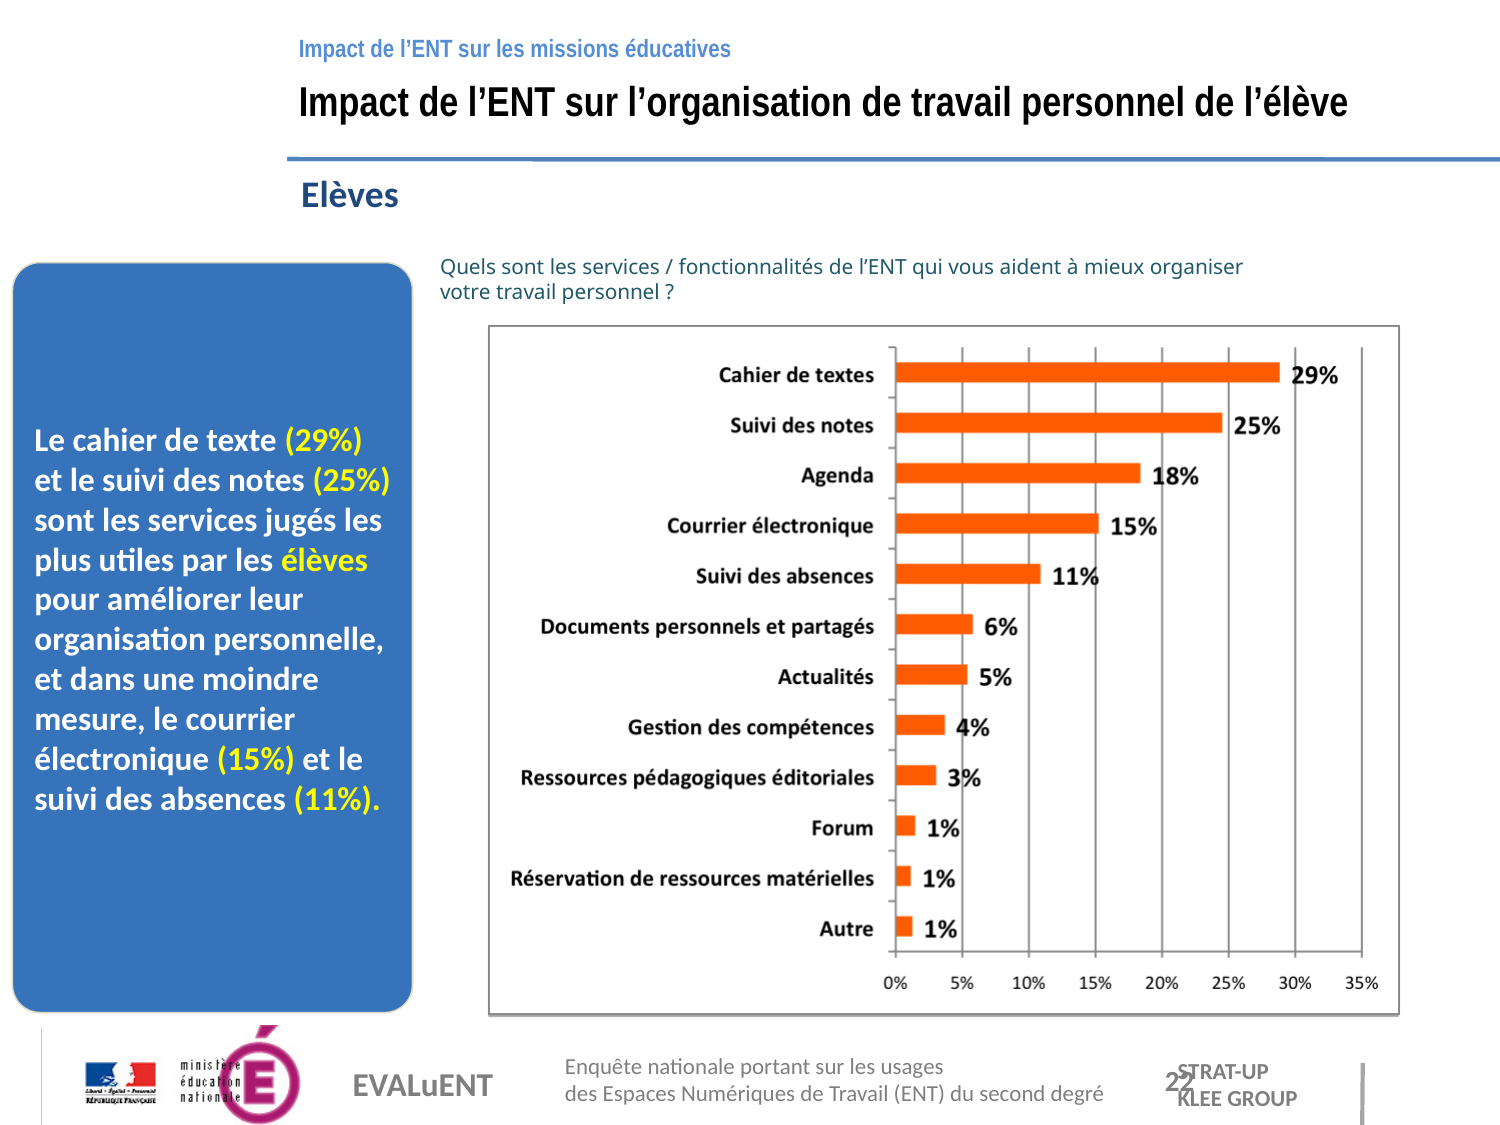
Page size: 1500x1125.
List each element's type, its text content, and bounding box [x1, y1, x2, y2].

text_box Le cahier de texte (29%) et le suivi des notes (25%) sont les services jugés les plus utiles par les élèves pour améliorer leur organisation personnelle, et dans une moindre mesure, le courrier électronique (15%) et le suivi des absences (11%). [12, 262, 413, 1013]
text_box Elèves [286, 162, 416, 224]
text_box Impact de l’ENT sur les missions éducatives Impact de l’ENT sur l’organisation de travail personnel de l’élève [284, 25, 1500, 100]
text_box Quels sont les services / fonctionnalités de l’ENT qui vous aident à mieux organiser votre travail personnel ? [425, 245, 1500, 315]
picture [487, 324, 1401, 1016]
text_box [1074, 1050, 1426, 1110]
